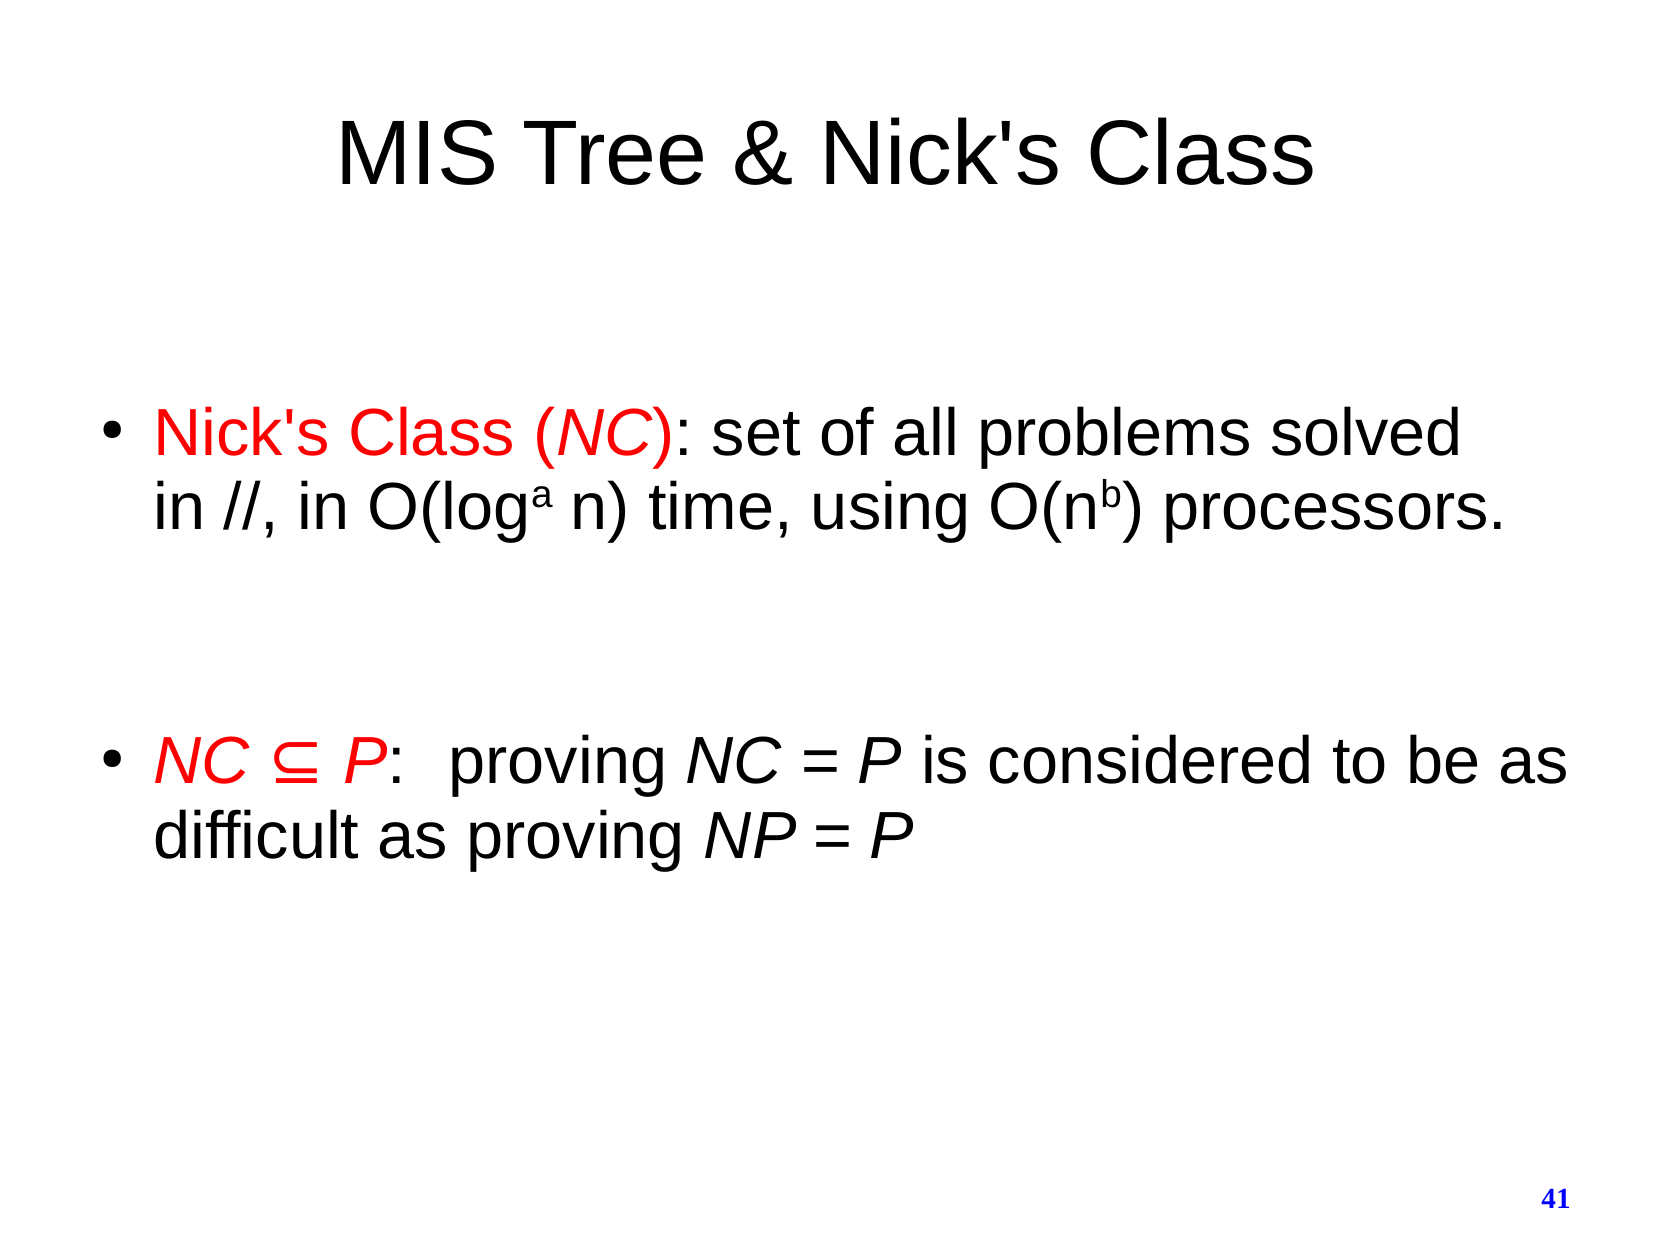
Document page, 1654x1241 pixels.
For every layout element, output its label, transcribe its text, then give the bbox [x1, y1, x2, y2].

list Nick's Class (NC): set of all problems solved in //, in O(loga n) time, using O(nb) processors. NC ⊆ P: proving NC = P is considered to be as difficult as proving NP = P [82, 290, 1571, 1010]
title MIS Tree & Nick's Class [82, 49, 1571, 257]
